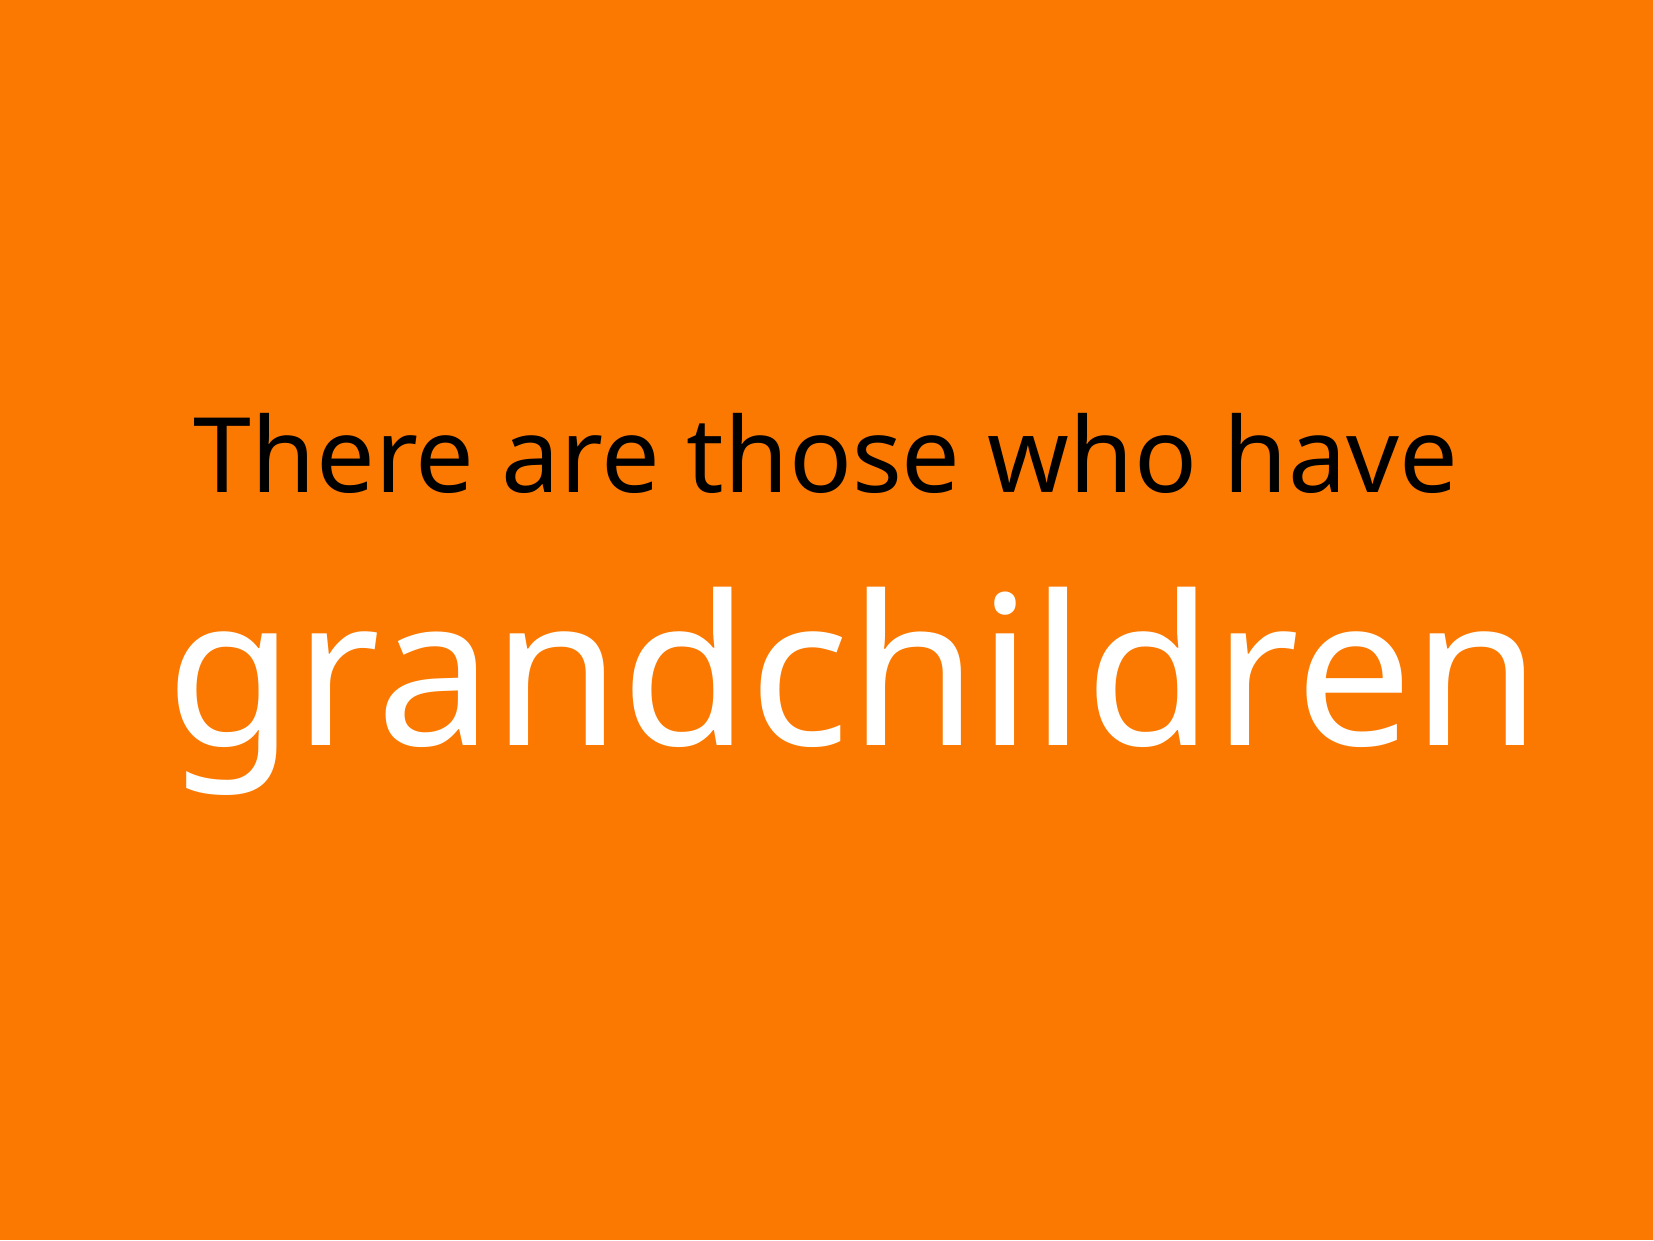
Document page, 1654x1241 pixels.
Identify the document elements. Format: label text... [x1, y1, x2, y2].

text_box There are those who have grandchildren [0, 374, 1654, 814]
